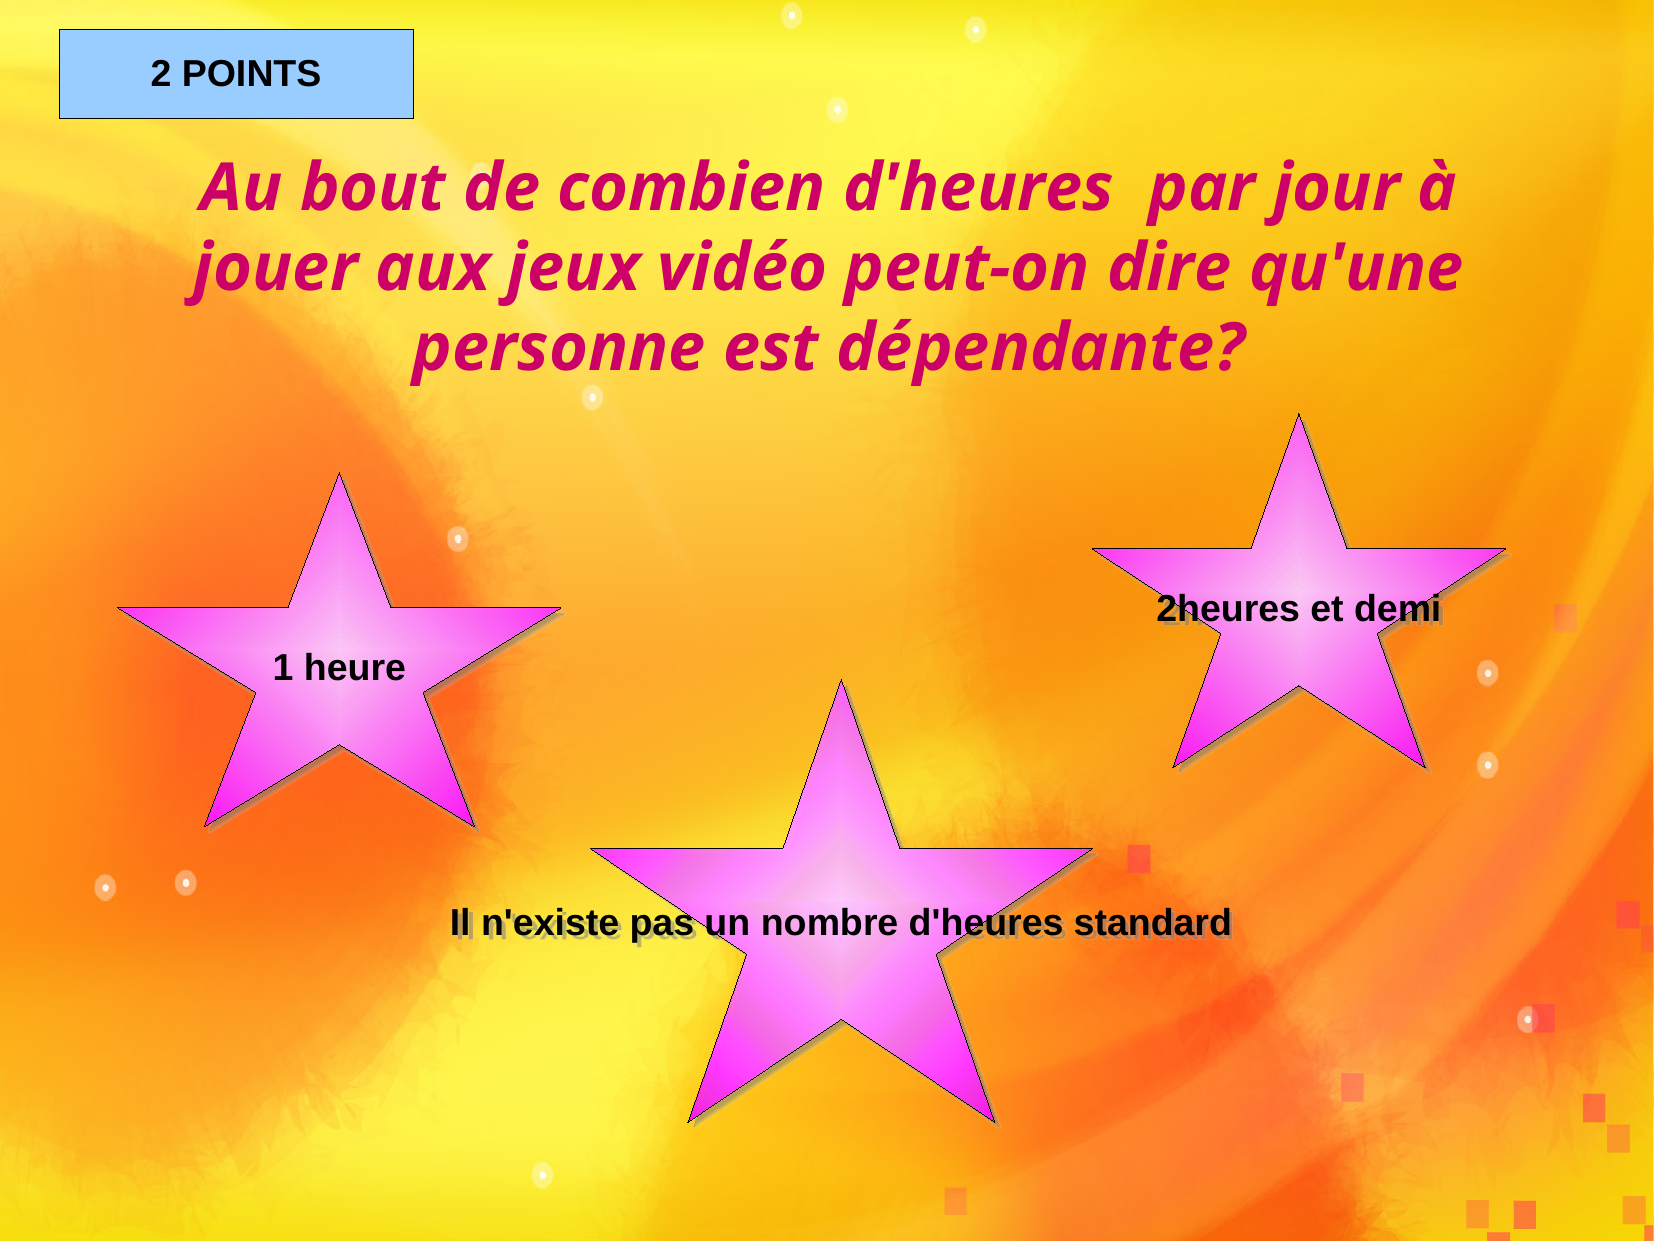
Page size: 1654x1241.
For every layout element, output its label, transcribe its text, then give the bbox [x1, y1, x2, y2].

text_box 2heures et demi [1092, 413, 1506, 768]
text_box Il n'existe pas un nombre d'heures standard [590, 679, 1093, 1123]
title Au bout de combien d'heures par jour à jouer aux jeux vidéo peut-on dire qu'une personne est dépendante? [123, 143, 1536, 384]
picture [0, 0, 1654, 1241]
text_box 1 heure [117, 472, 561, 827]
text_box 2 POINTS [59, 29, 414, 119]
